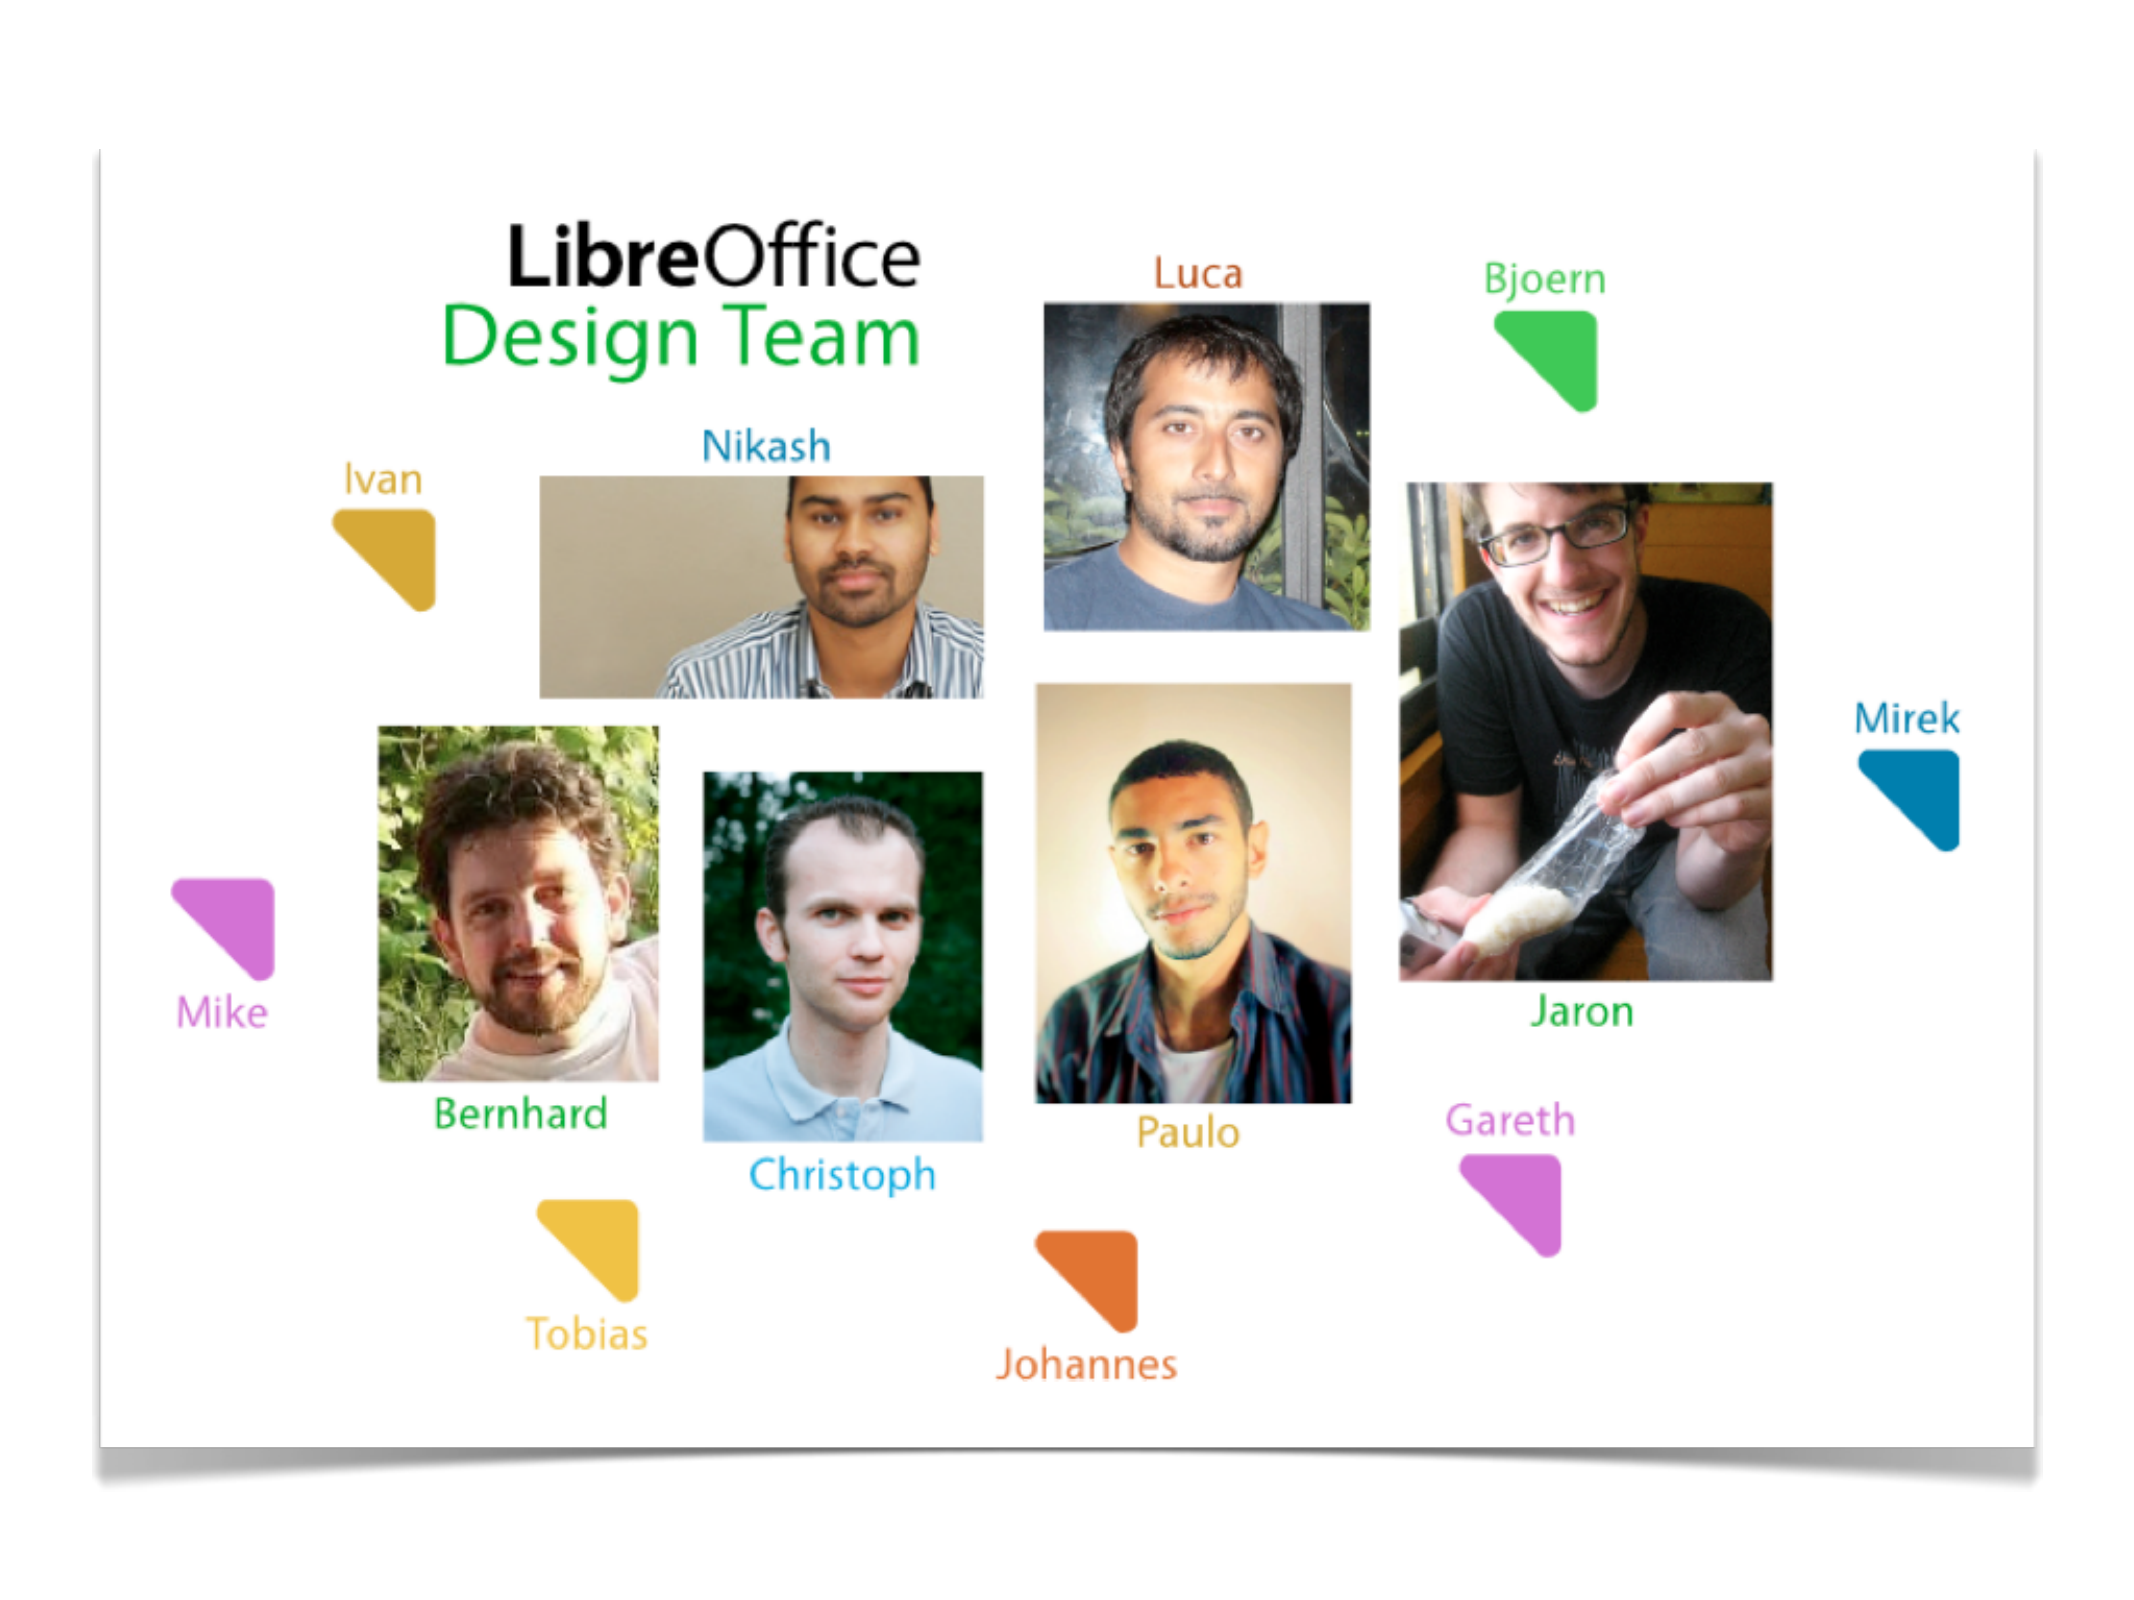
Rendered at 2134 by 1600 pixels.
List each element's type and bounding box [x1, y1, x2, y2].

picture [92, 149, 2043, 1492]
